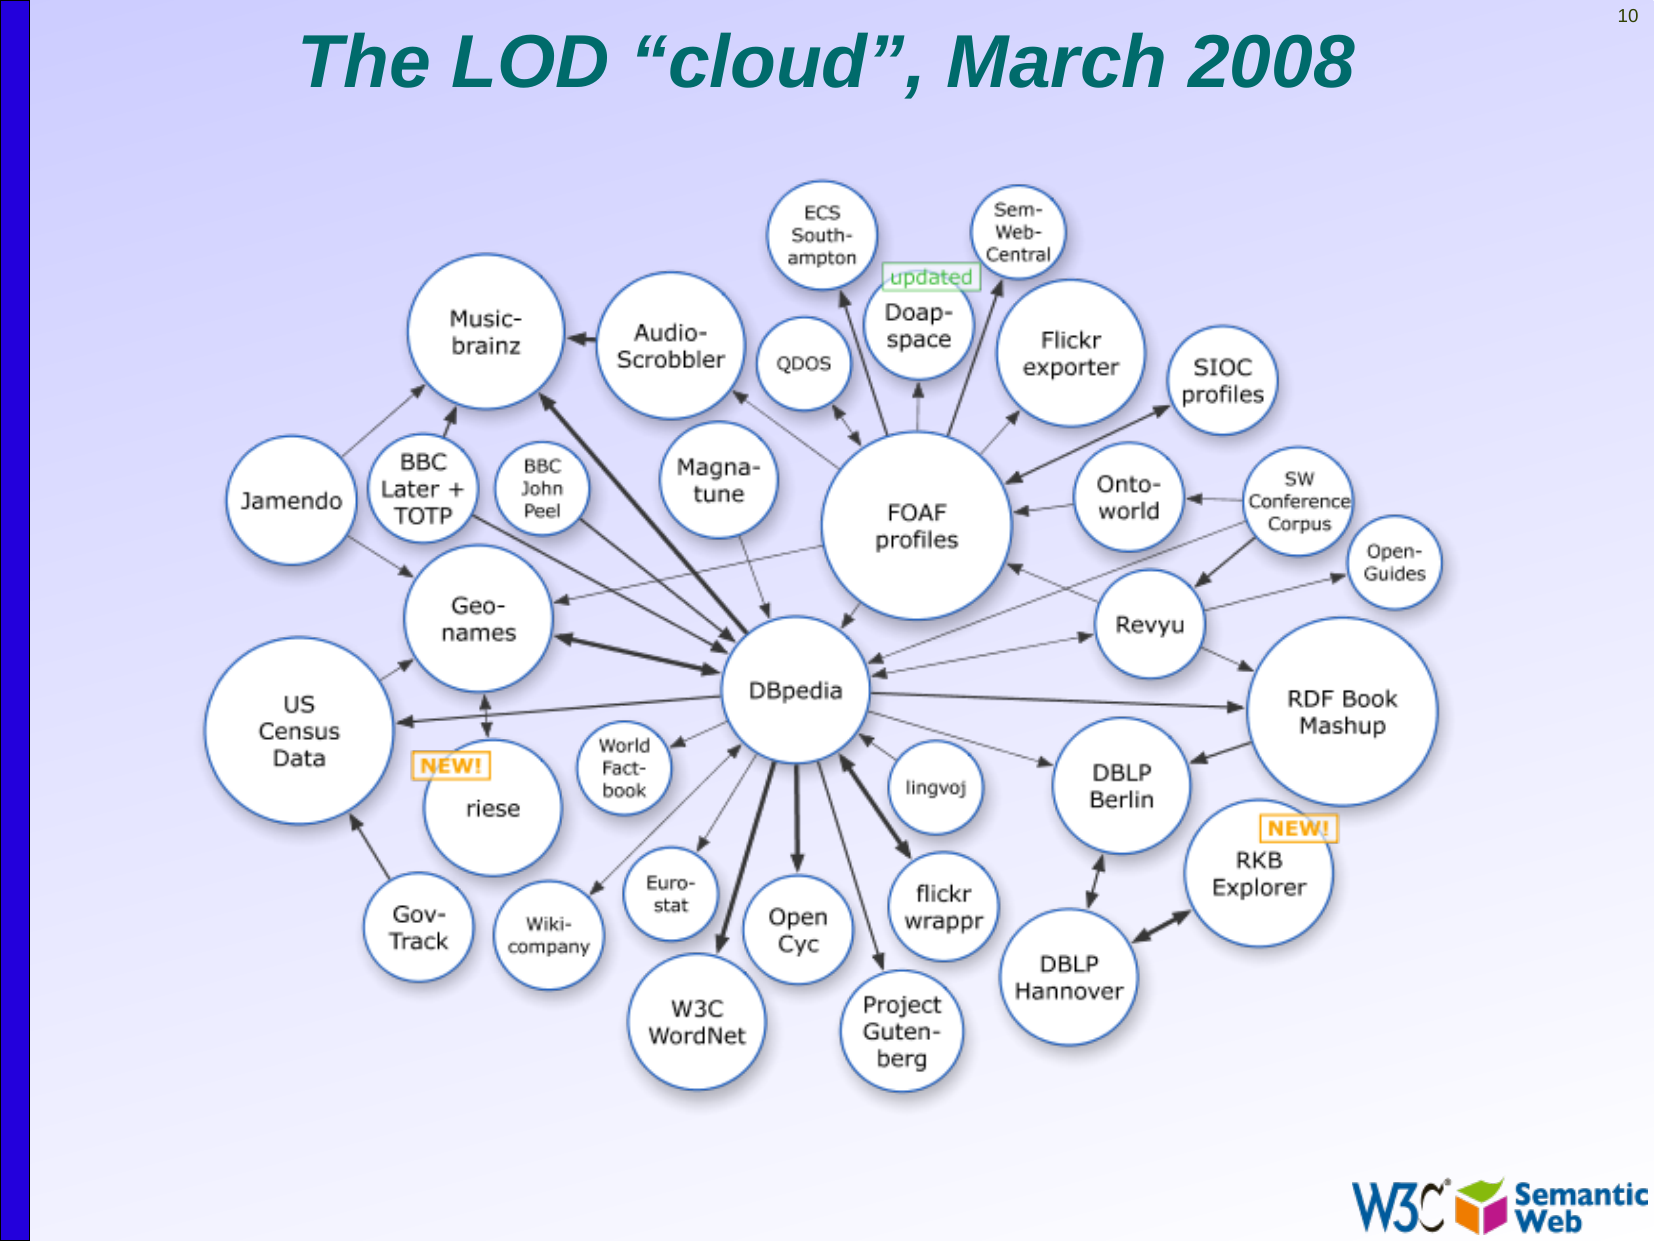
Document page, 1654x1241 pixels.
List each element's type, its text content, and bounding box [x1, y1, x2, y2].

picture [1352, 1175, 1648, 1235]
title The LOD “cloud”, March 2008 [0, 13, 1654, 117]
picture [171, 151, 1487, 1140]
